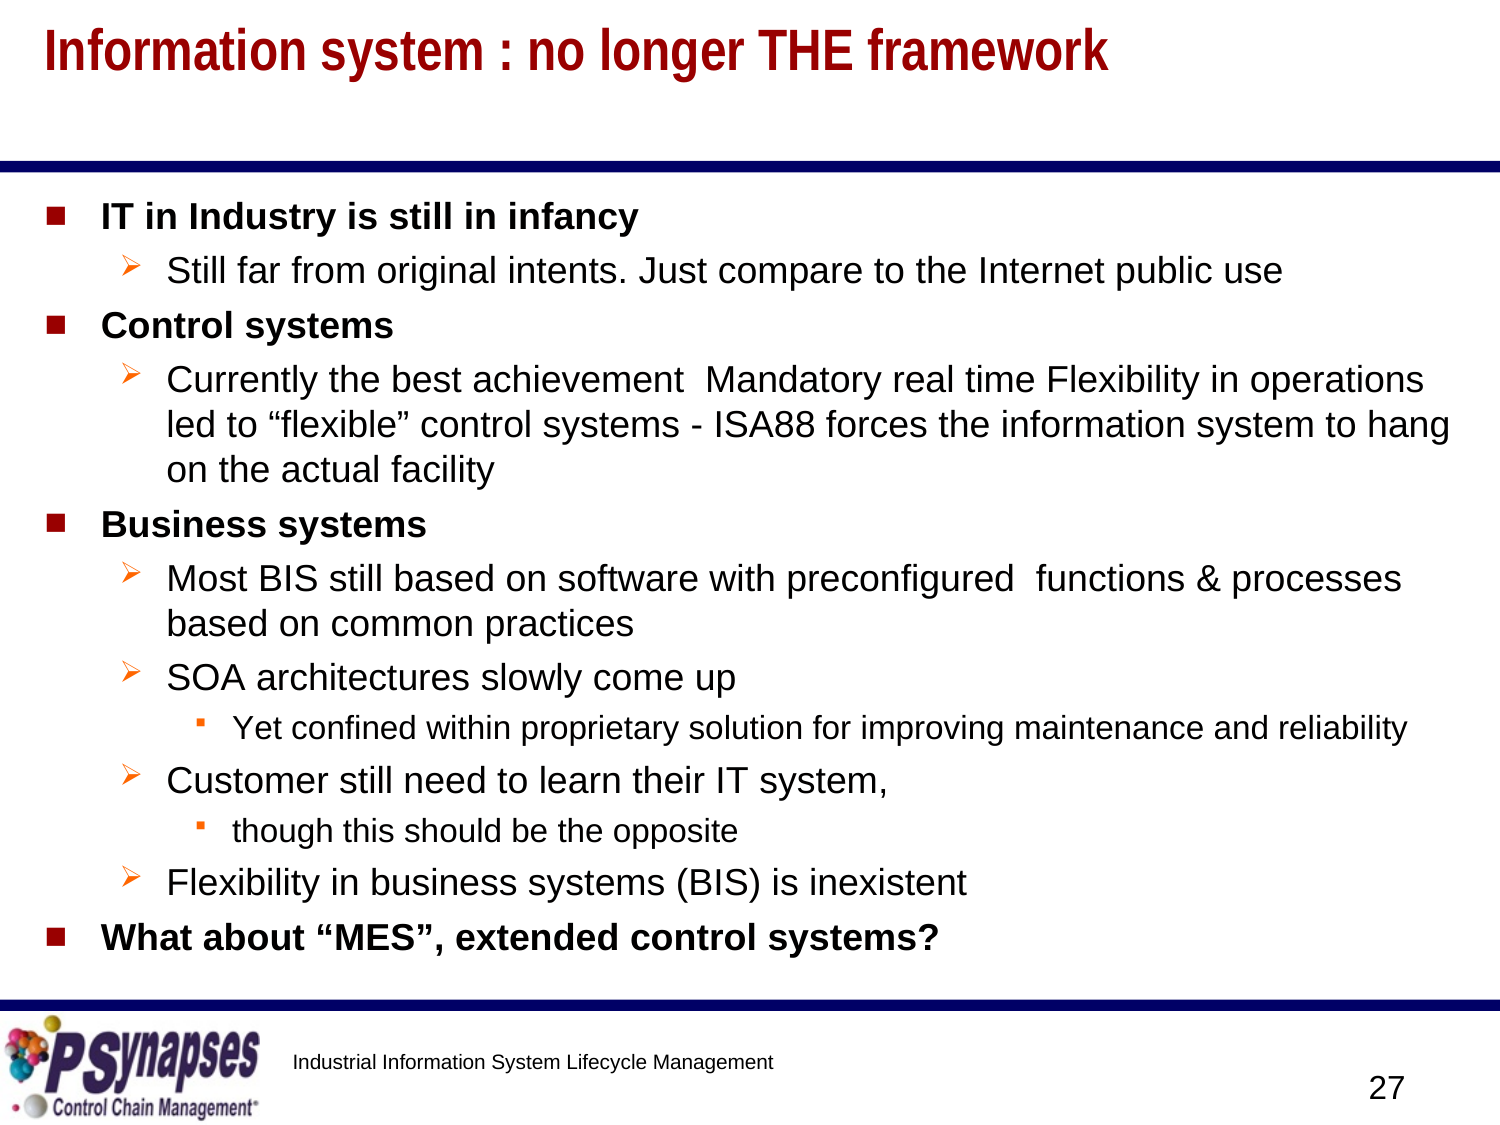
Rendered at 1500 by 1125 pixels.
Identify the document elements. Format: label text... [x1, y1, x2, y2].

picture [0, 1011, 260, 1125]
list IT in Industry is still in infancy Still far from original intents. Just compare to the Internet public use Control systems Currently the best achievement Mandatory real time Flexibility in operations led to “flexible” control systems - ISA88 forces the information system to hang on the actual facility Business systems Most BIS still based on software with preconfigured functions & processes based on common practices SOA architectures slowly come up Yet confined within proprietary solution for improving maintenance and reliability Customer still need to learn their IT system, though this should be the opposite Flexibility in business systems (BIS) is inexistent What about “MES”, extended control systems? [29, 184, 1471, 988]
title Information system : no longer THE framework [29, 12, 1471, 138]
